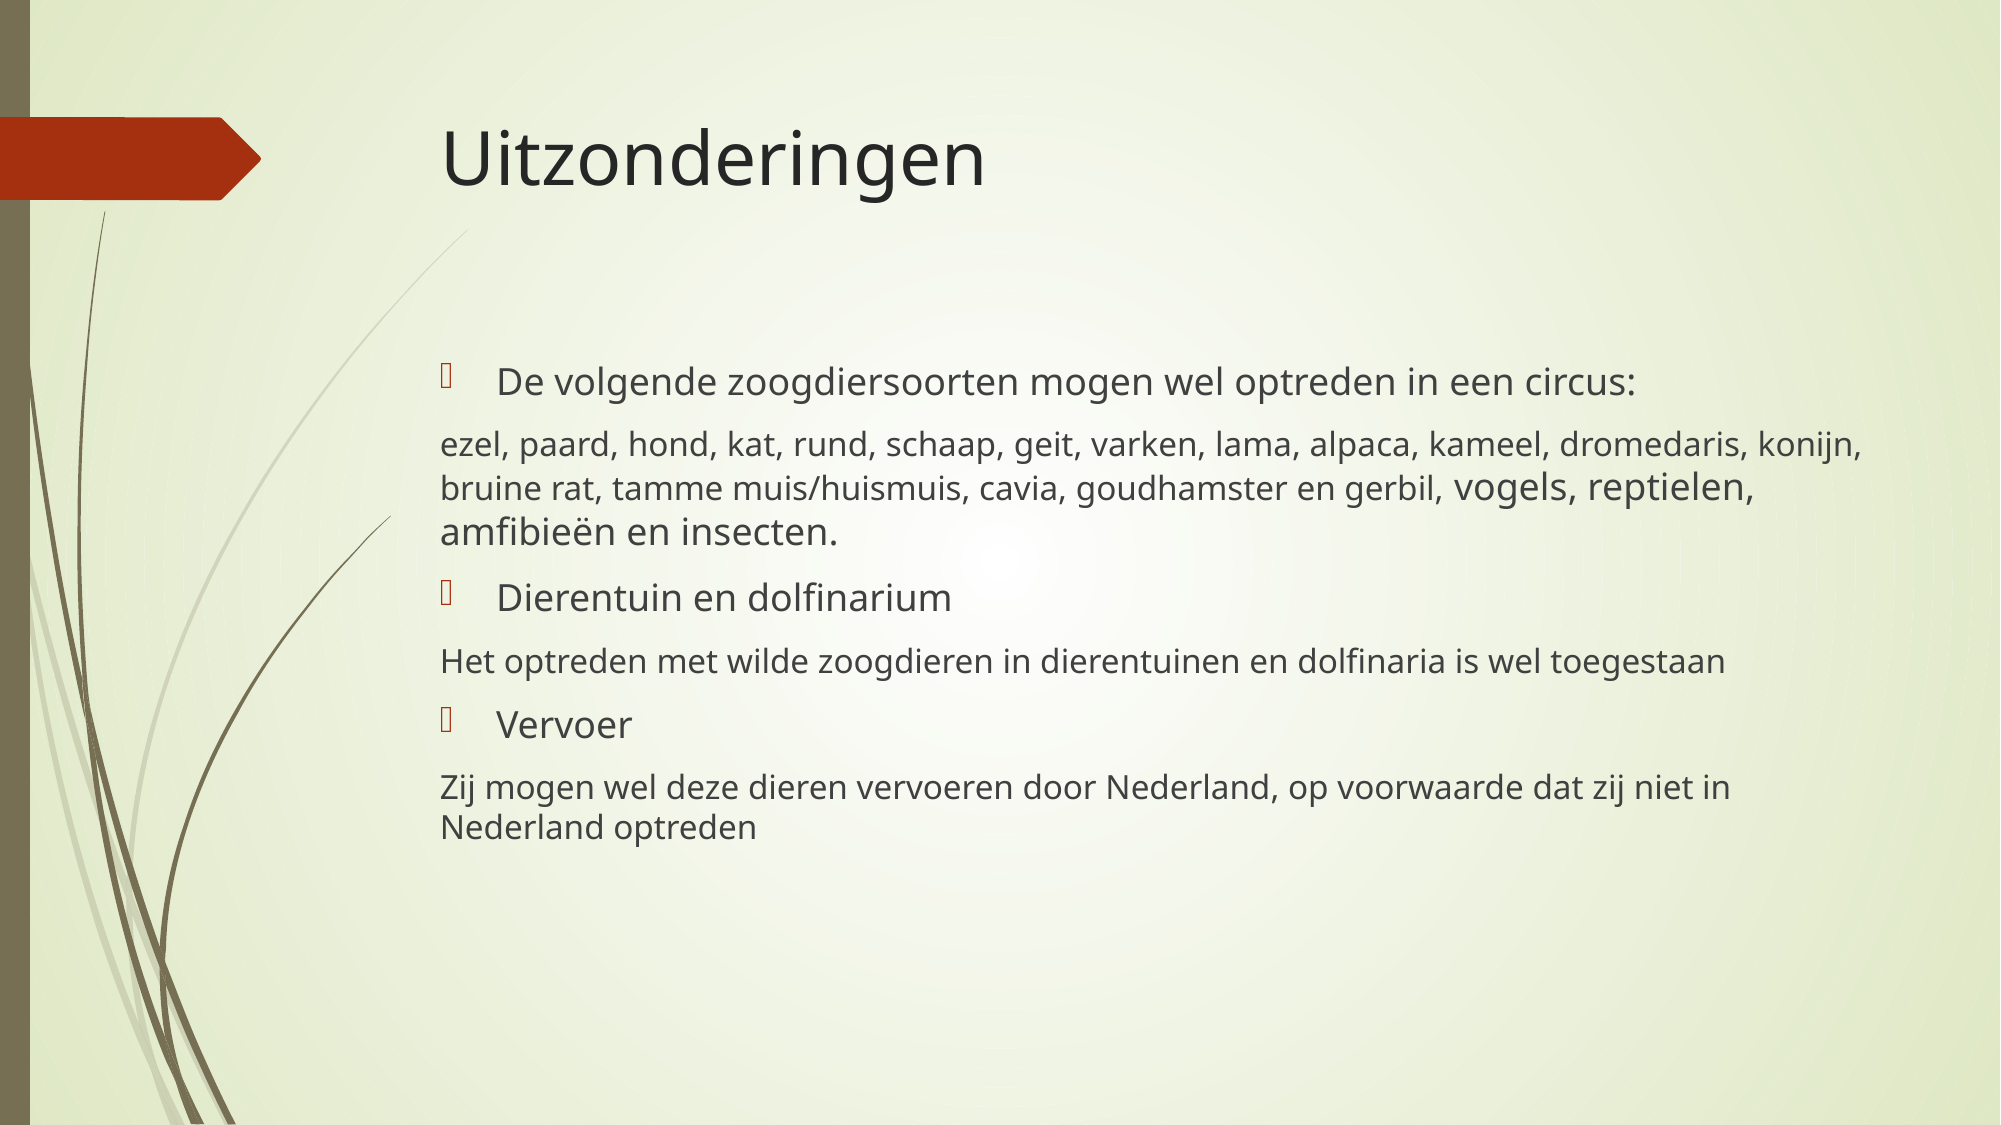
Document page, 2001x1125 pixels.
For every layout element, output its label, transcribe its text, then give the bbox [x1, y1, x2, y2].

list De volgende zoogdiersoorten mogen wel optreden in een circus: ezel, paard, hond, kat, rund, schaap, geit, varken, lama, alpaca, kameel, dromedaris, konijn, bruine rat, tamme muis/huismuis, cavia, goudhamster en gerbil, vogels, reptielen, amfibieën en insecten. Dierentuin en dolfinarium Het optreden met wilde zoogdieren in dierentuinen en dolfinaria is wel toegestaan Vervoer Zij mogen wel deze dieren vervoeren door Nederland, op voorwaarde dat zij niet in Nederland optreden [424, 350, 1888, 970]
title Uitzonderingen [425, 102, 1888, 313]
